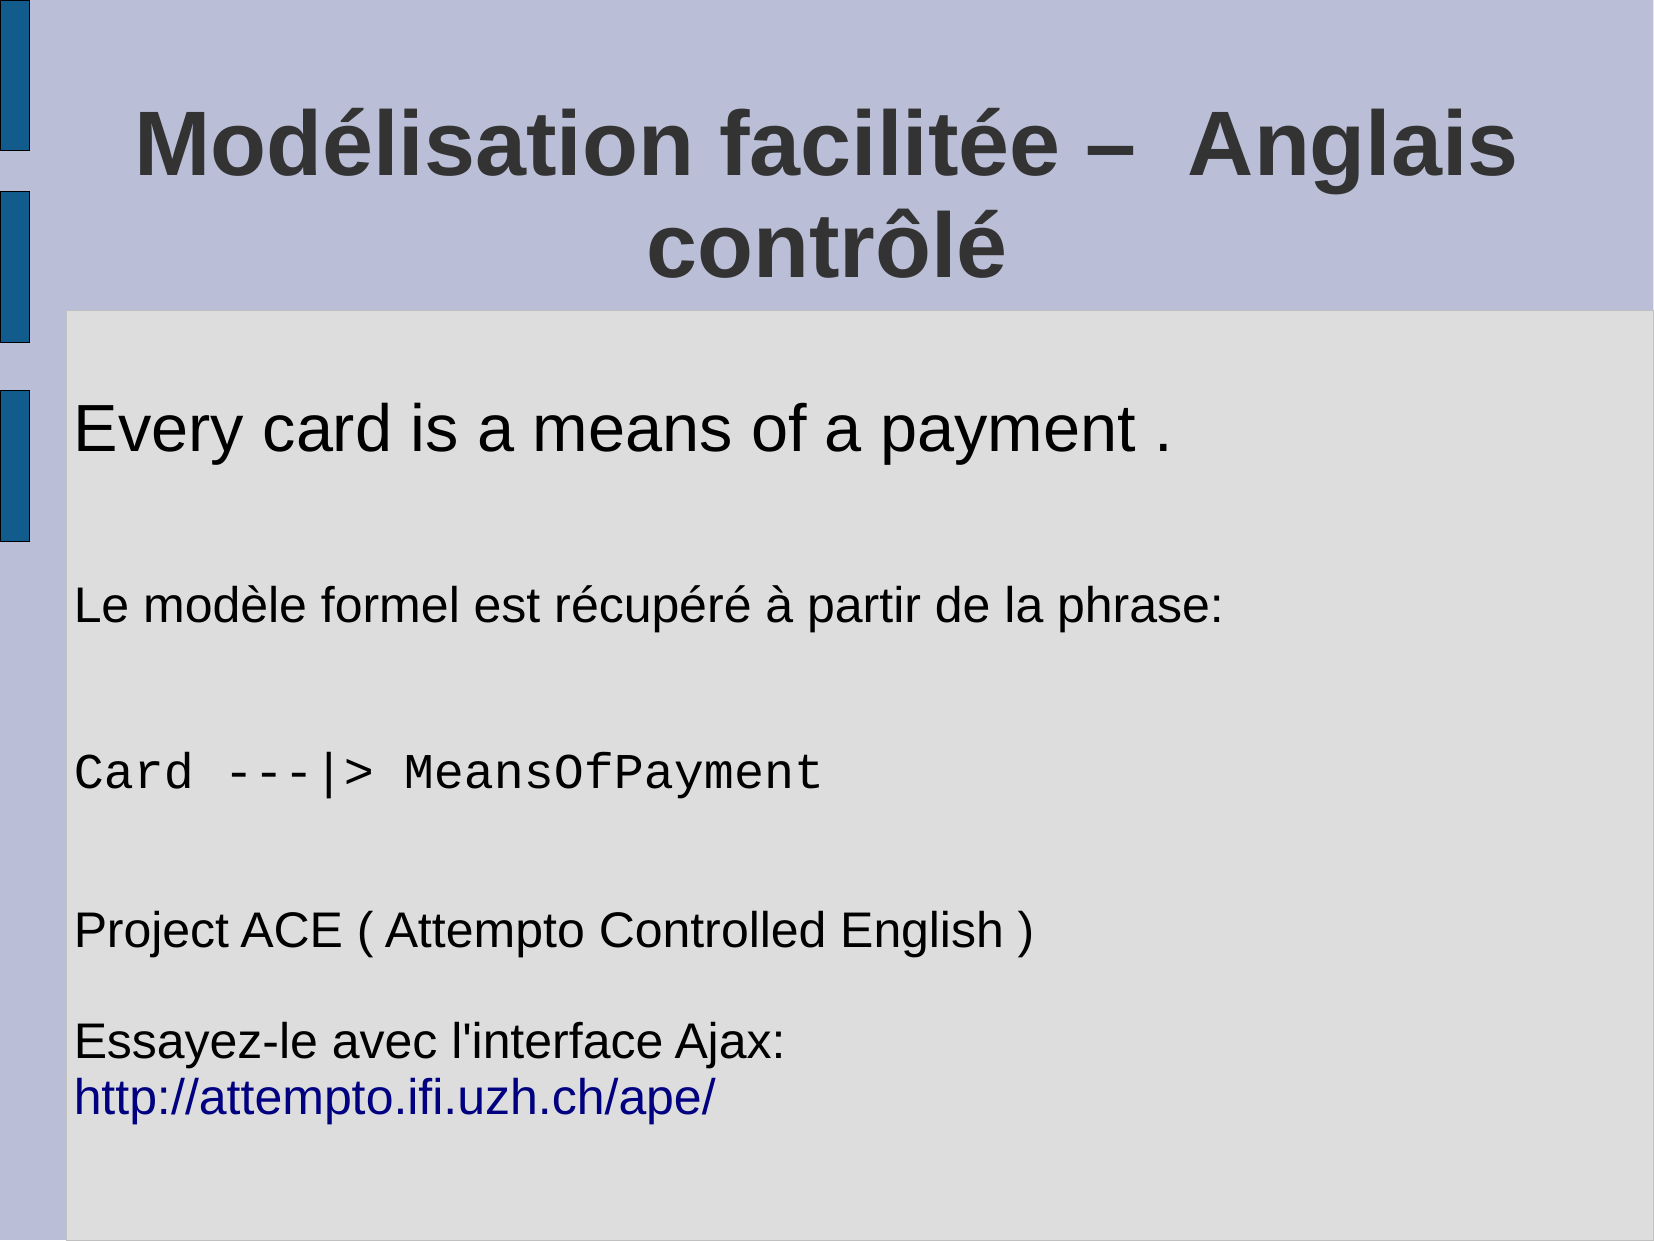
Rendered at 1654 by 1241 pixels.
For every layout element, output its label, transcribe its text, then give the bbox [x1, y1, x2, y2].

text_box Every card is a means of a payment . Le modèle formel est récupéré à partir de la phrase: Card ---|> MeansOfPayment Project ACE ( Attempto Controlled English ) Essayez-le avec l'interface Ajax: http://attempto.ifi.uzh.ch/ape/ [59, 621, 1654, 1133]
title Modélisation facilitée – Anglais contrôlé [121, 91, 1534, 299]
text_box [58, 379, 1654, 621]
